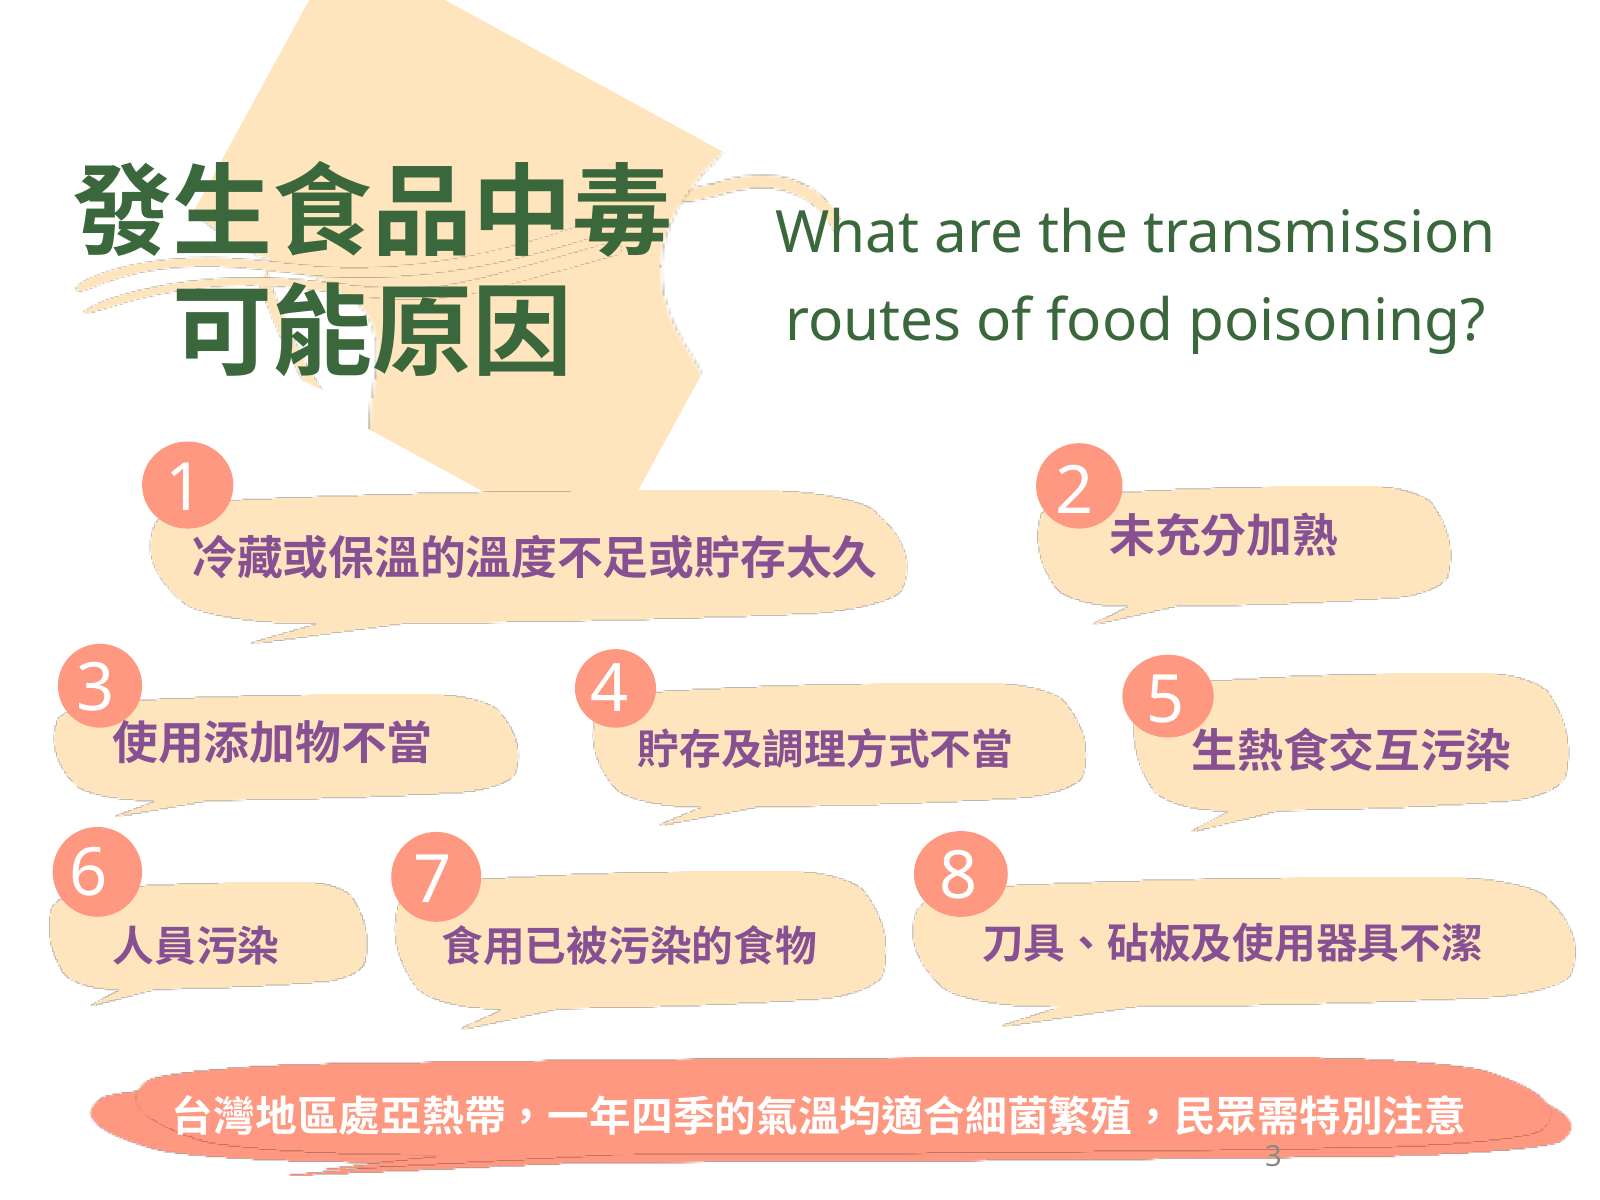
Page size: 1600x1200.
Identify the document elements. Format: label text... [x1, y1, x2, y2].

text_box [197, 0, 911, 644]
text_box 7 [398, 828, 444, 925]
text_box [1132, 655, 1571, 833]
text_box 刀具、砧板及使用器具不潔 [982, 916, 1529, 968]
text_box 3 [61, 636, 107, 733]
text_box 8 [925, 823, 971, 920]
text_box 使用添加物不當 [112, 713, 450, 769]
text_box [1122, 671, 1131, 721]
text_box [910, 832, 1579, 1027]
text_box 發生食品中毒 可能原因 [66, 147, 679, 390]
text_box 1 [150, 435, 197, 532]
text_box [391, 832, 889, 1030]
text_box 人員污染 [112, 920, 304, 971]
text_box 貯存及調理方式不當 [637, 722, 1041, 774]
text_box 食用已被污染的食物 [441, 920, 829, 971]
text_box [142, 460, 575, 644]
text_box [591, 649, 1089, 826]
text_box 2 [1040, 439, 1086, 536]
text_box [84, 1057, 1600, 1188]
text_box 5 [1131, 648, 1177, 745]
text_box 冷藏或保溫的溫度不足或貯存太久 [191, 528, 893, 641]
text_box [52, 644, 521, 817]
text_box 4 [575, 637, 621, 734]
text_box 台灣地區處亞熱帶，一年四季的氣溫均適合細菌繁殖，民眾需特別注意 [156, 1082, 1525, 1149]
text_box 生熱食交互污染 [1191, 722, 1538, 778]
text_box What are the transmission routes of food poisoning? [742, 175, 1529, 344]
text_box [48, 827, 369, 1006]
text_box 未充分加熟 [1109, 506, 1402, 563]
text_box 6 [54, 821, 100, 918]
text_box [1036, 443, 1453, 625]
